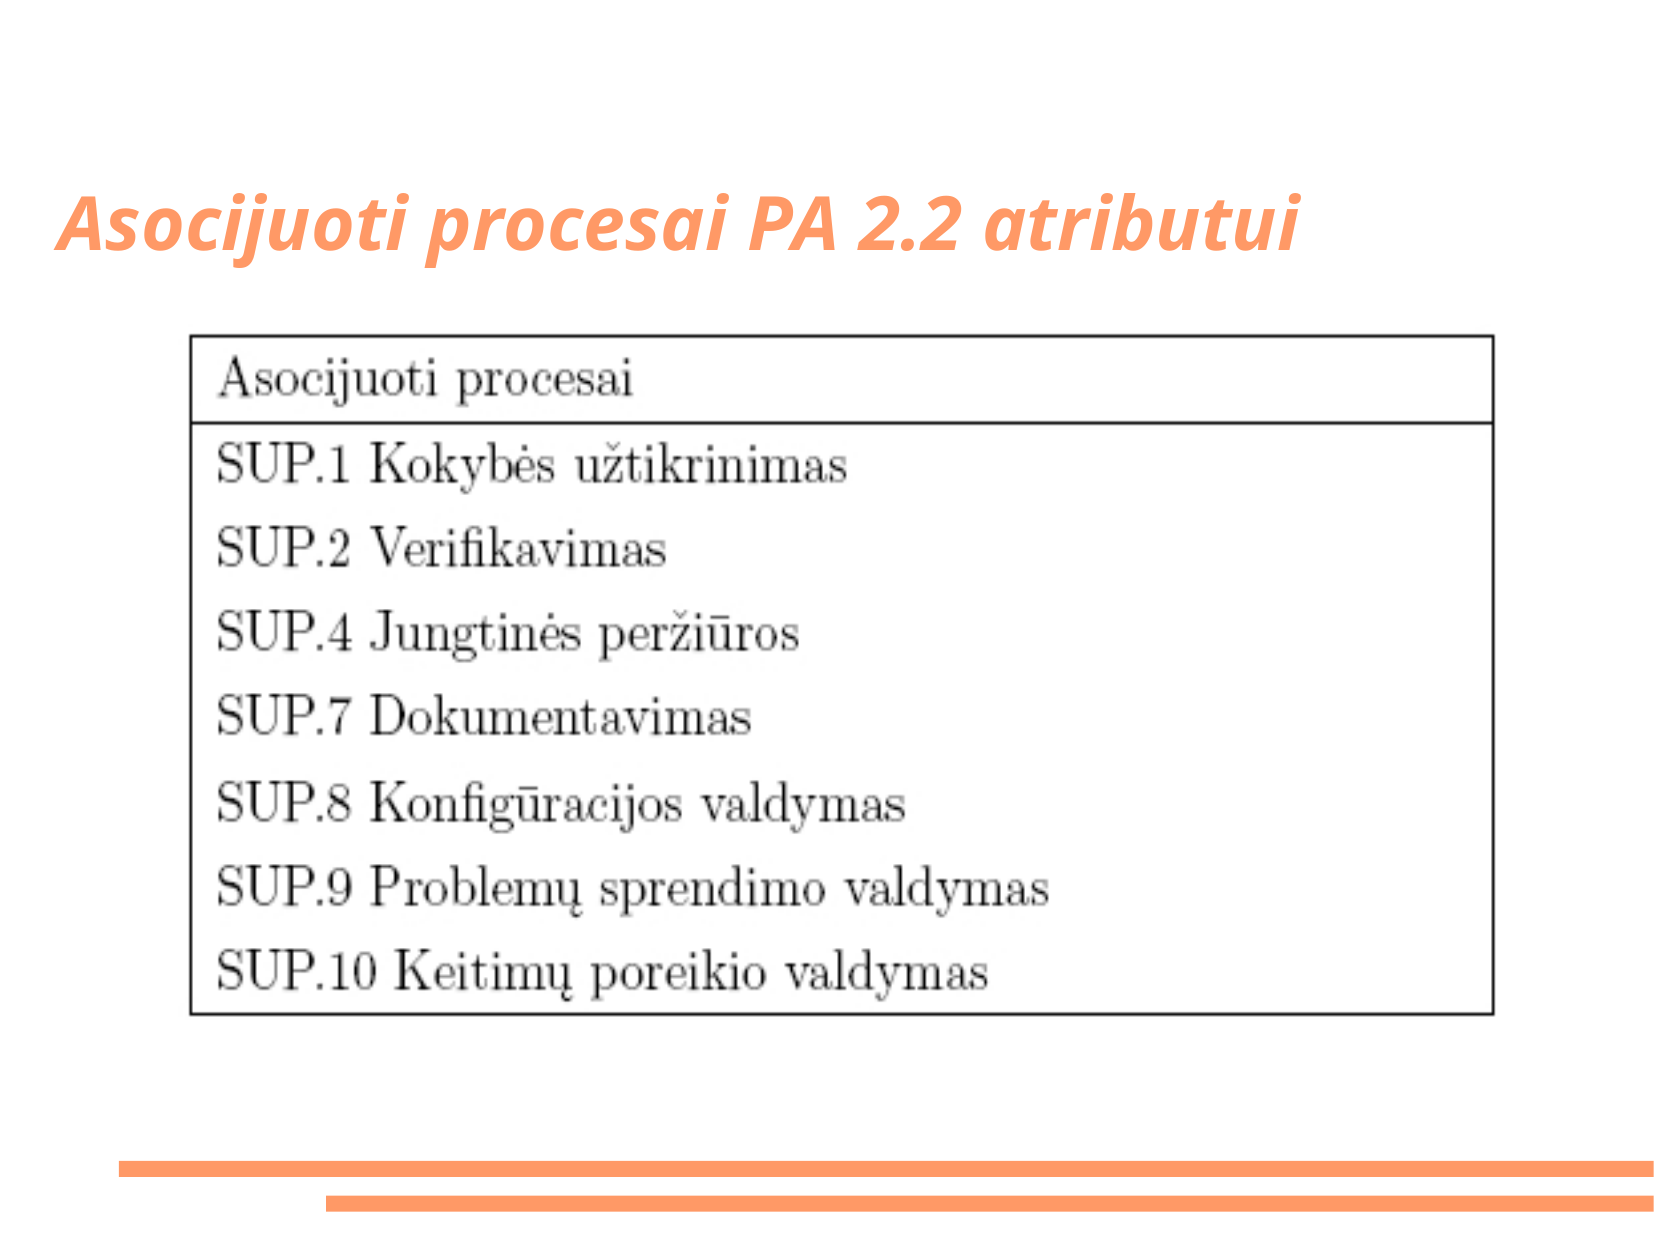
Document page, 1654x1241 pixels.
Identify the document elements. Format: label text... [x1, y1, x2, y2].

picture [177, 324, 1506, 1034]
title Asocijuoti procesai PA 2.2 atributui [59, 147, 1590, 296]
